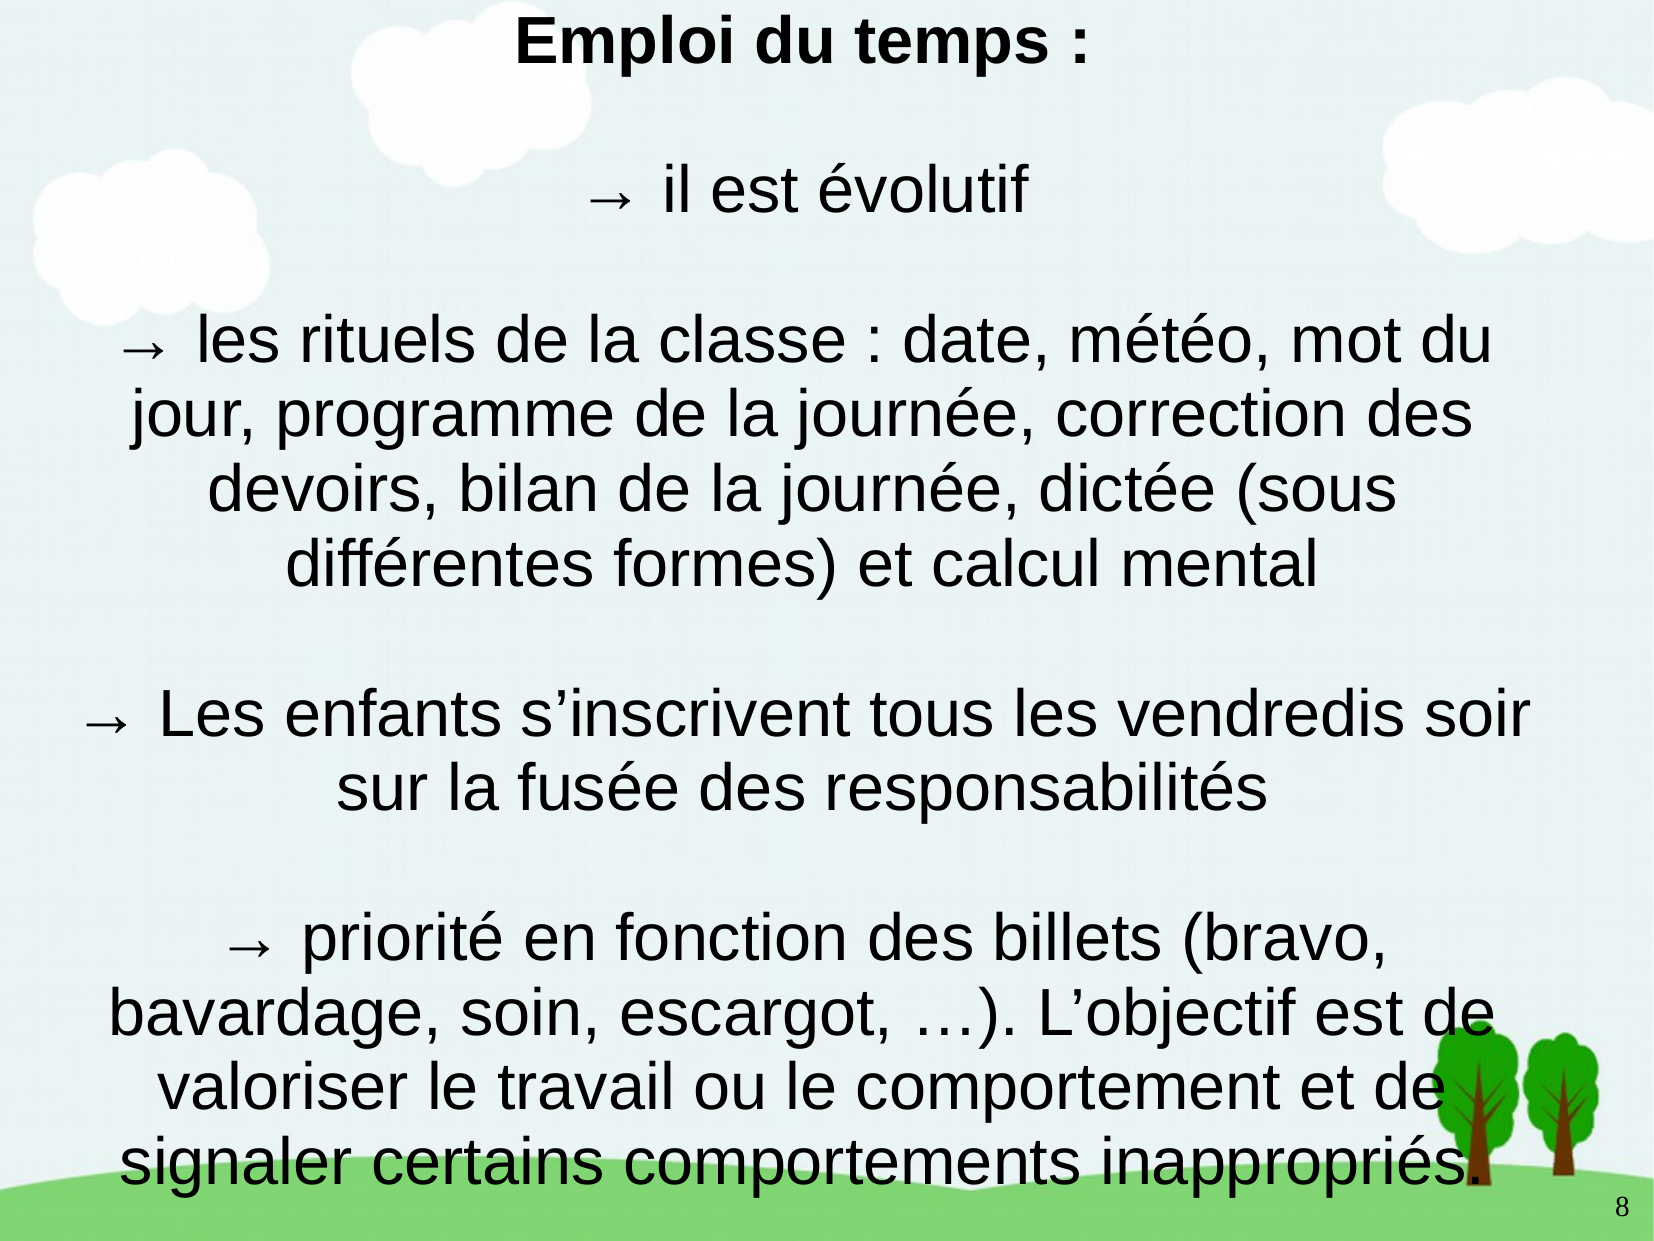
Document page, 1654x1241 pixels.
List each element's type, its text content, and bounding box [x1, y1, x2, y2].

picture [0, 0, 1654, 1241]
subtitle Emploi du temps : → il est évolutif → les rituels de la classe : date, météo, mot du jour, programme de la journée, correction des devoirs, bilan de la journée, dictée (sous différentes formes) et calcul mental → Les enfants s’inscrivent tous les vendredis soir sur la fusée des responsabilités → priorité en fonction des billets (bravo, bavardage, soin, escargot, …). L’objectif est de valoriser le travail ou le comportement et de signaler certains comportements inappropriés. [59, 2, 1548, 1241]
